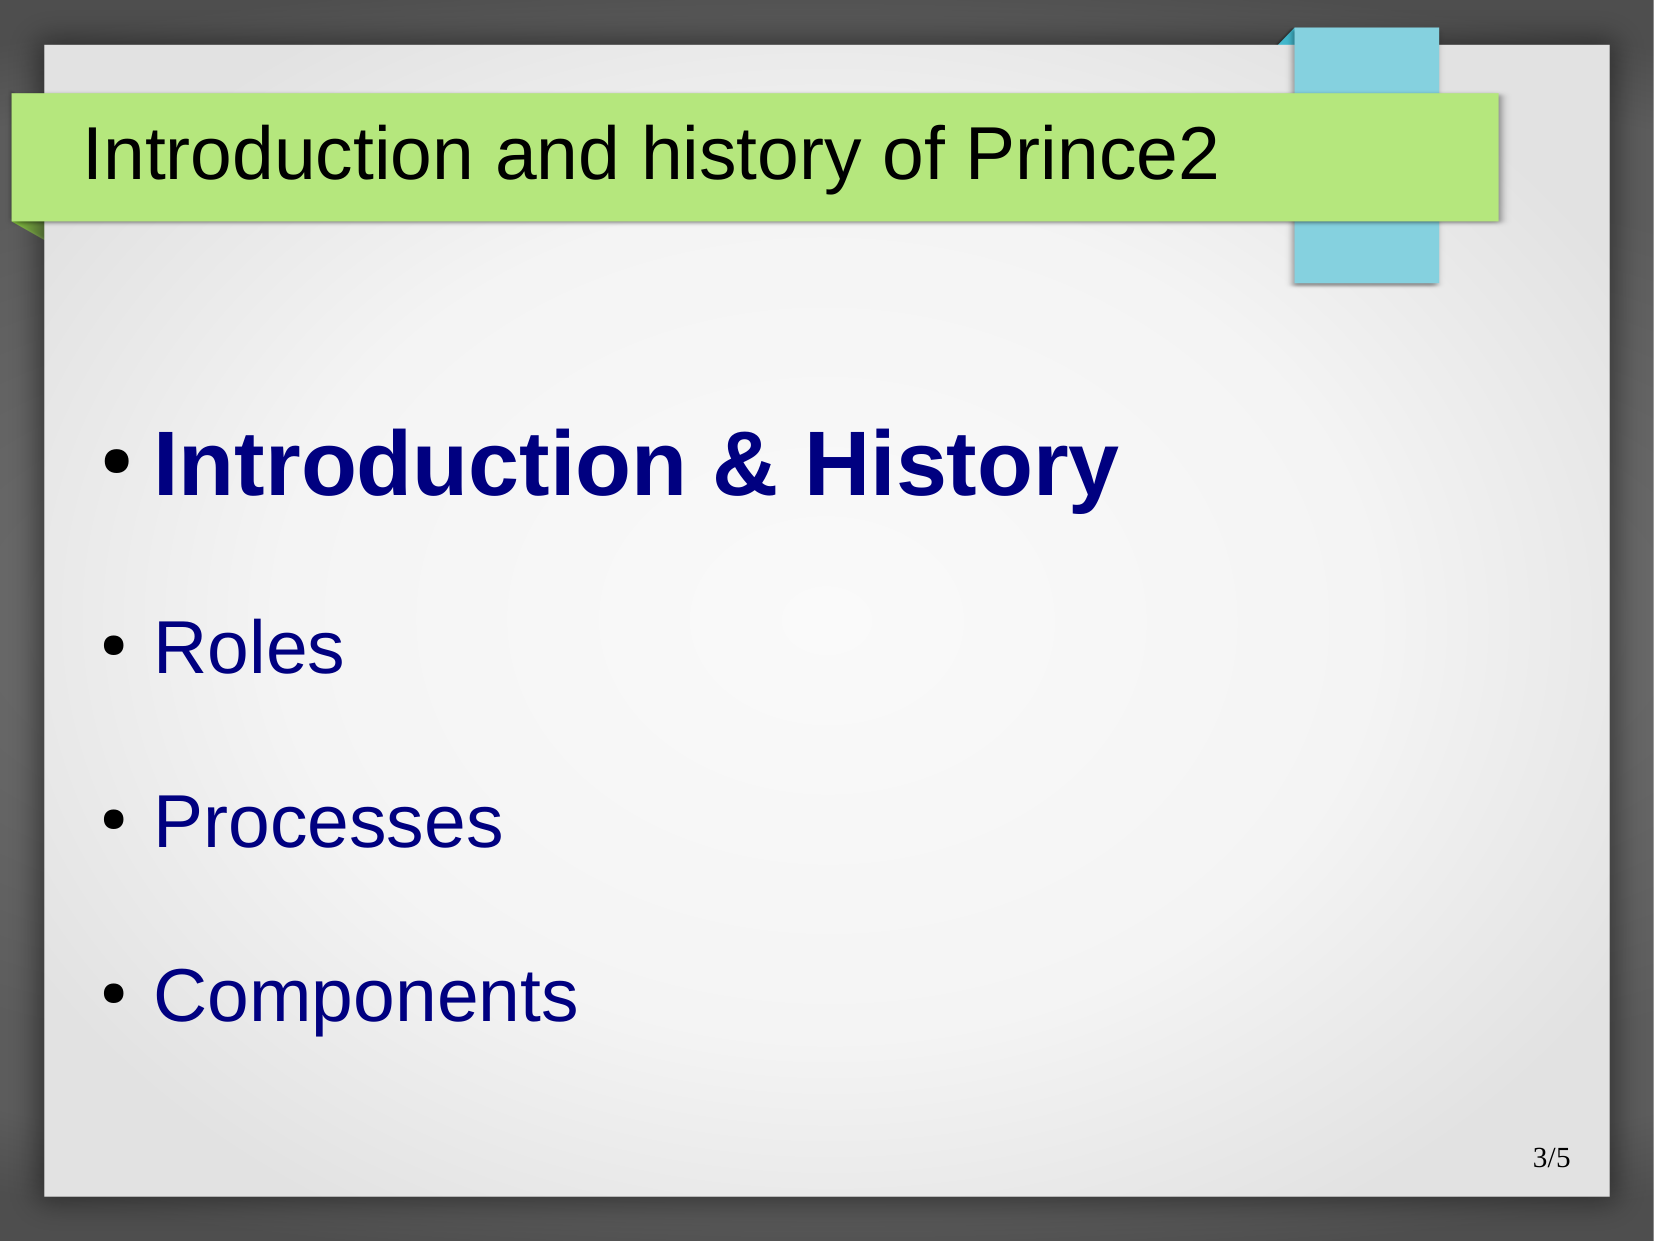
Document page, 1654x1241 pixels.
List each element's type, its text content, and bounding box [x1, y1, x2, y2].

list Introduction & History Roles Processes Components [82, 295, 1571, 1156]
picture [0, 0, 1654, 1241]
title Introduction and history of Prince2 [82, 94, 1264, 213]
